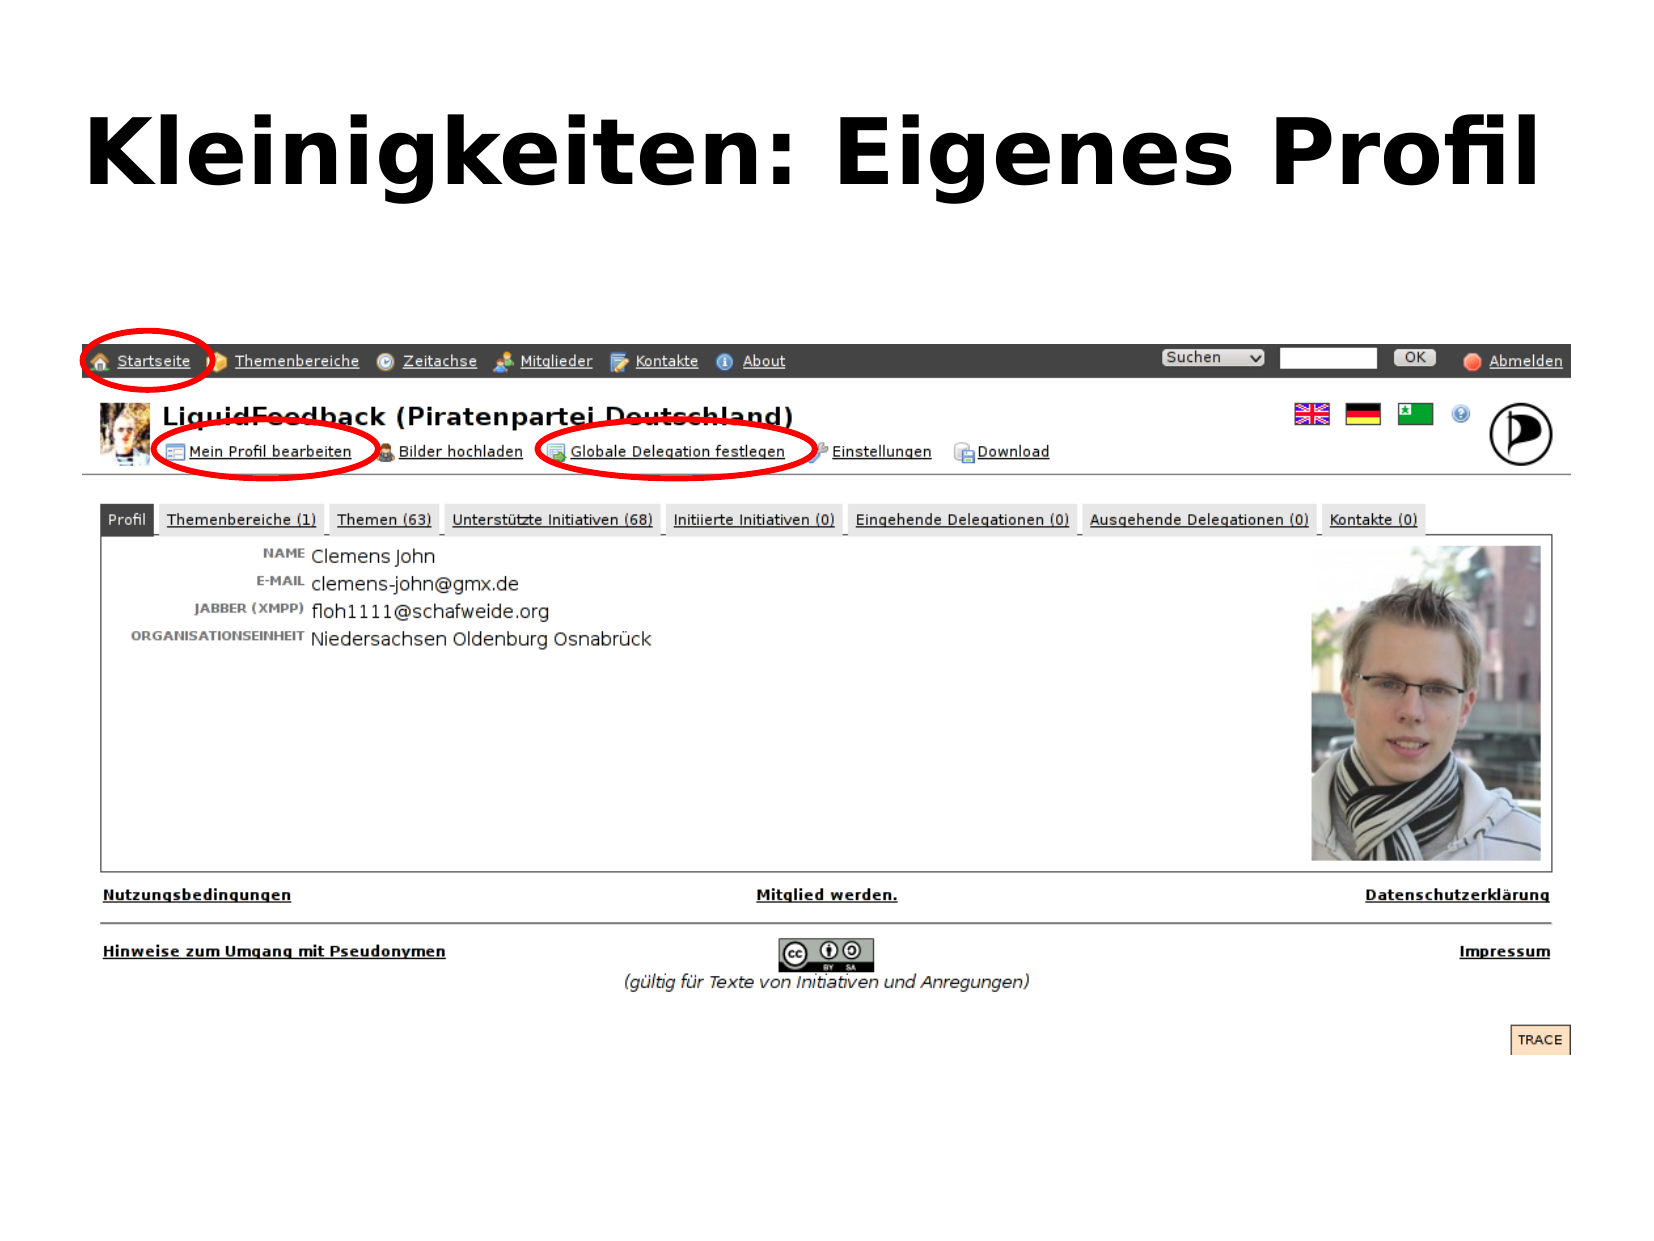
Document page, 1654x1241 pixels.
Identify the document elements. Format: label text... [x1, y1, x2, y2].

title Kleinigkeiten: Eigenes Profil [82, 49, 1571, 257]
picture [86, 344, 209, 386]
picture [82, 344, 1571, 1055]
